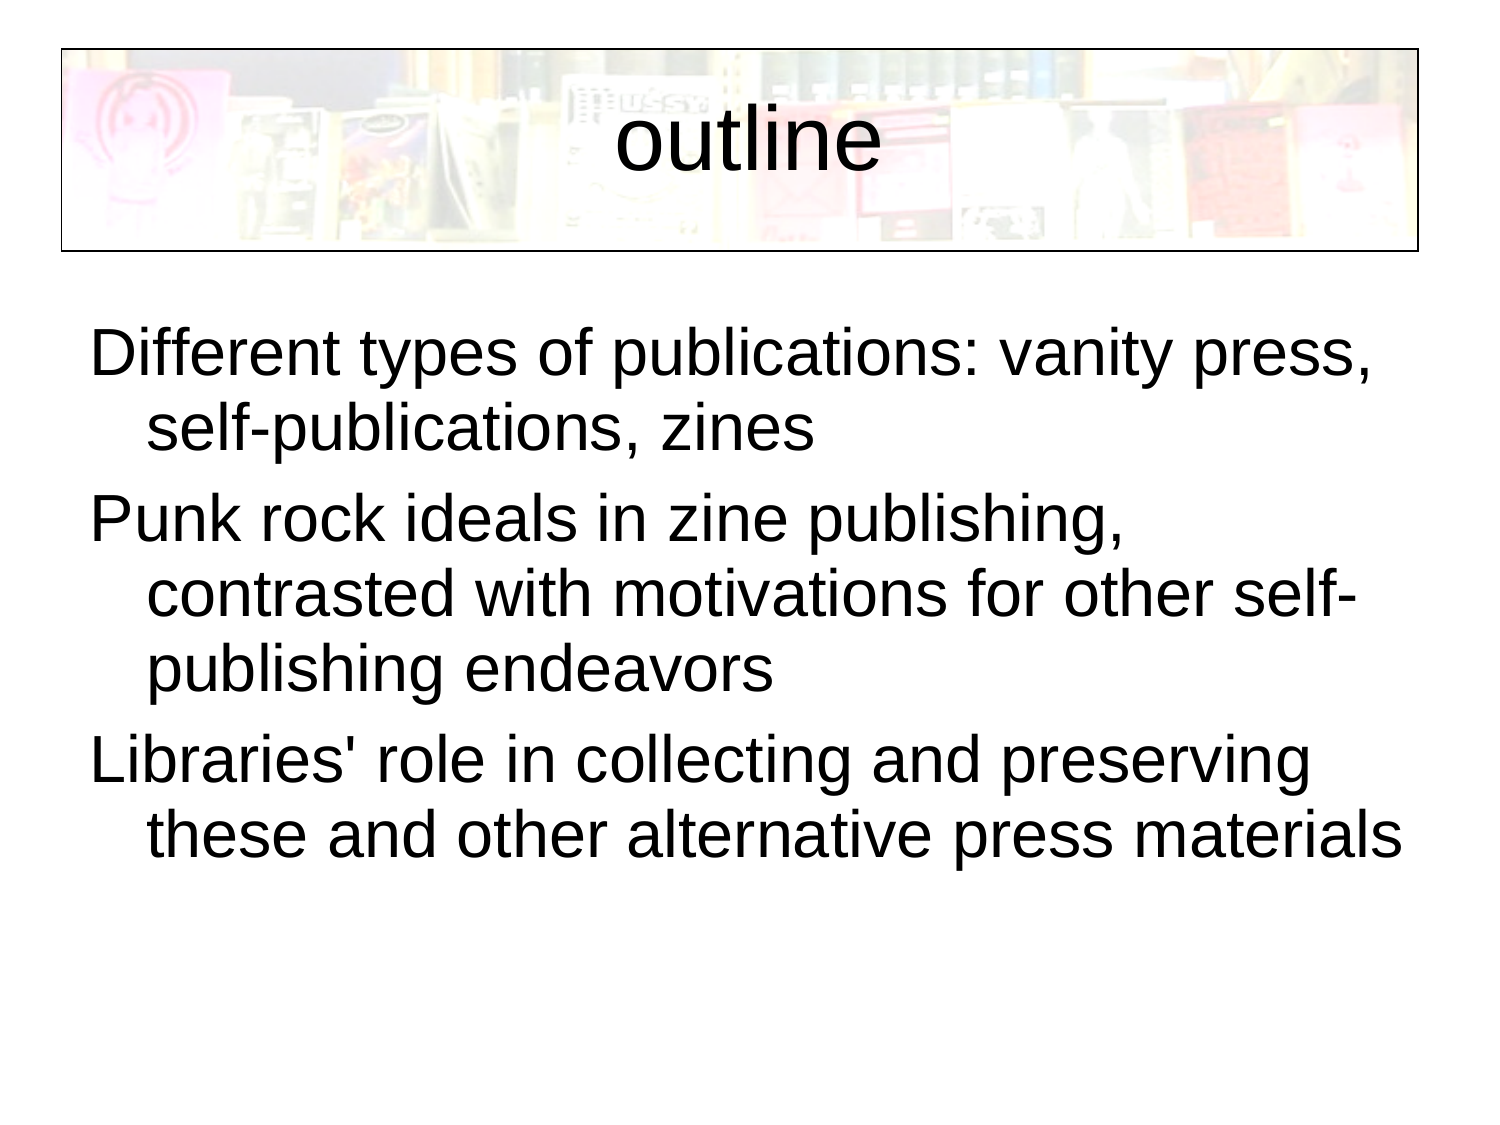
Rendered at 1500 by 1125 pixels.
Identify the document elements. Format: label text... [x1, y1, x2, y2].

list Different types of publications: vanity press, self-publications, zines Punk rock ideals in zine publishing, contrasted with motivations for other self-publishing endeavors Libraries' role in collecting and preserving these and other alternative press materials [75, 307, 1426, 1051]
title outline [75, 45, 1426, 233]
picture [62, 50, 1418, 250]
